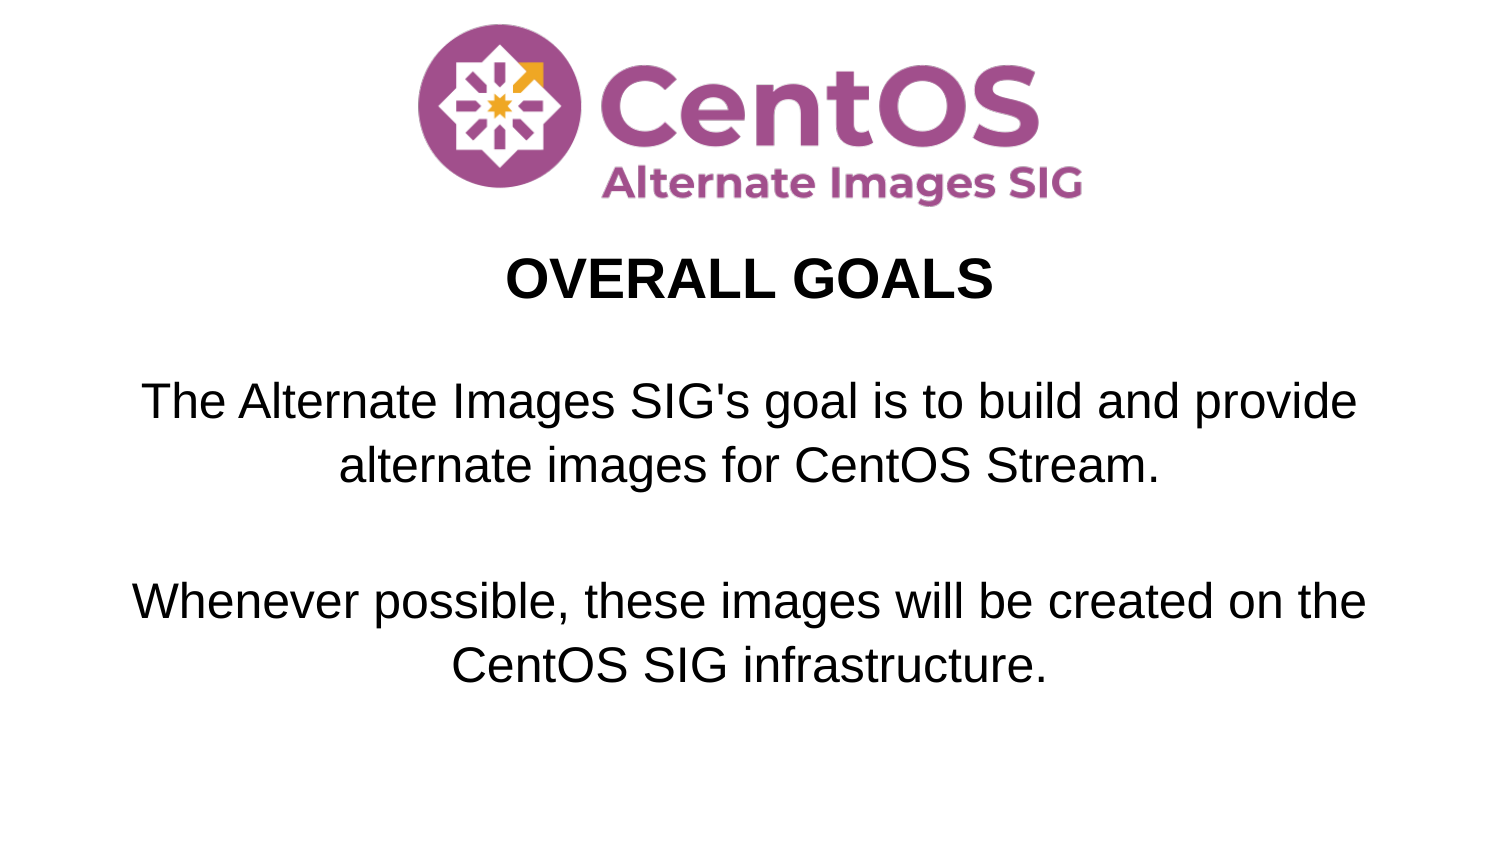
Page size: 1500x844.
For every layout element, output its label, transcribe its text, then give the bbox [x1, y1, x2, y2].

picture [393, 0, 1107, 232]
list The Alternate Images SIG's goal is to build and provide alternate images for CentOS Stream. Whenever possible, these images will be created on the CentOS SIG infrastructure. [51, 350, 1449, 773]
title OVERALL GOALS [51, 231, 1449, 326]
